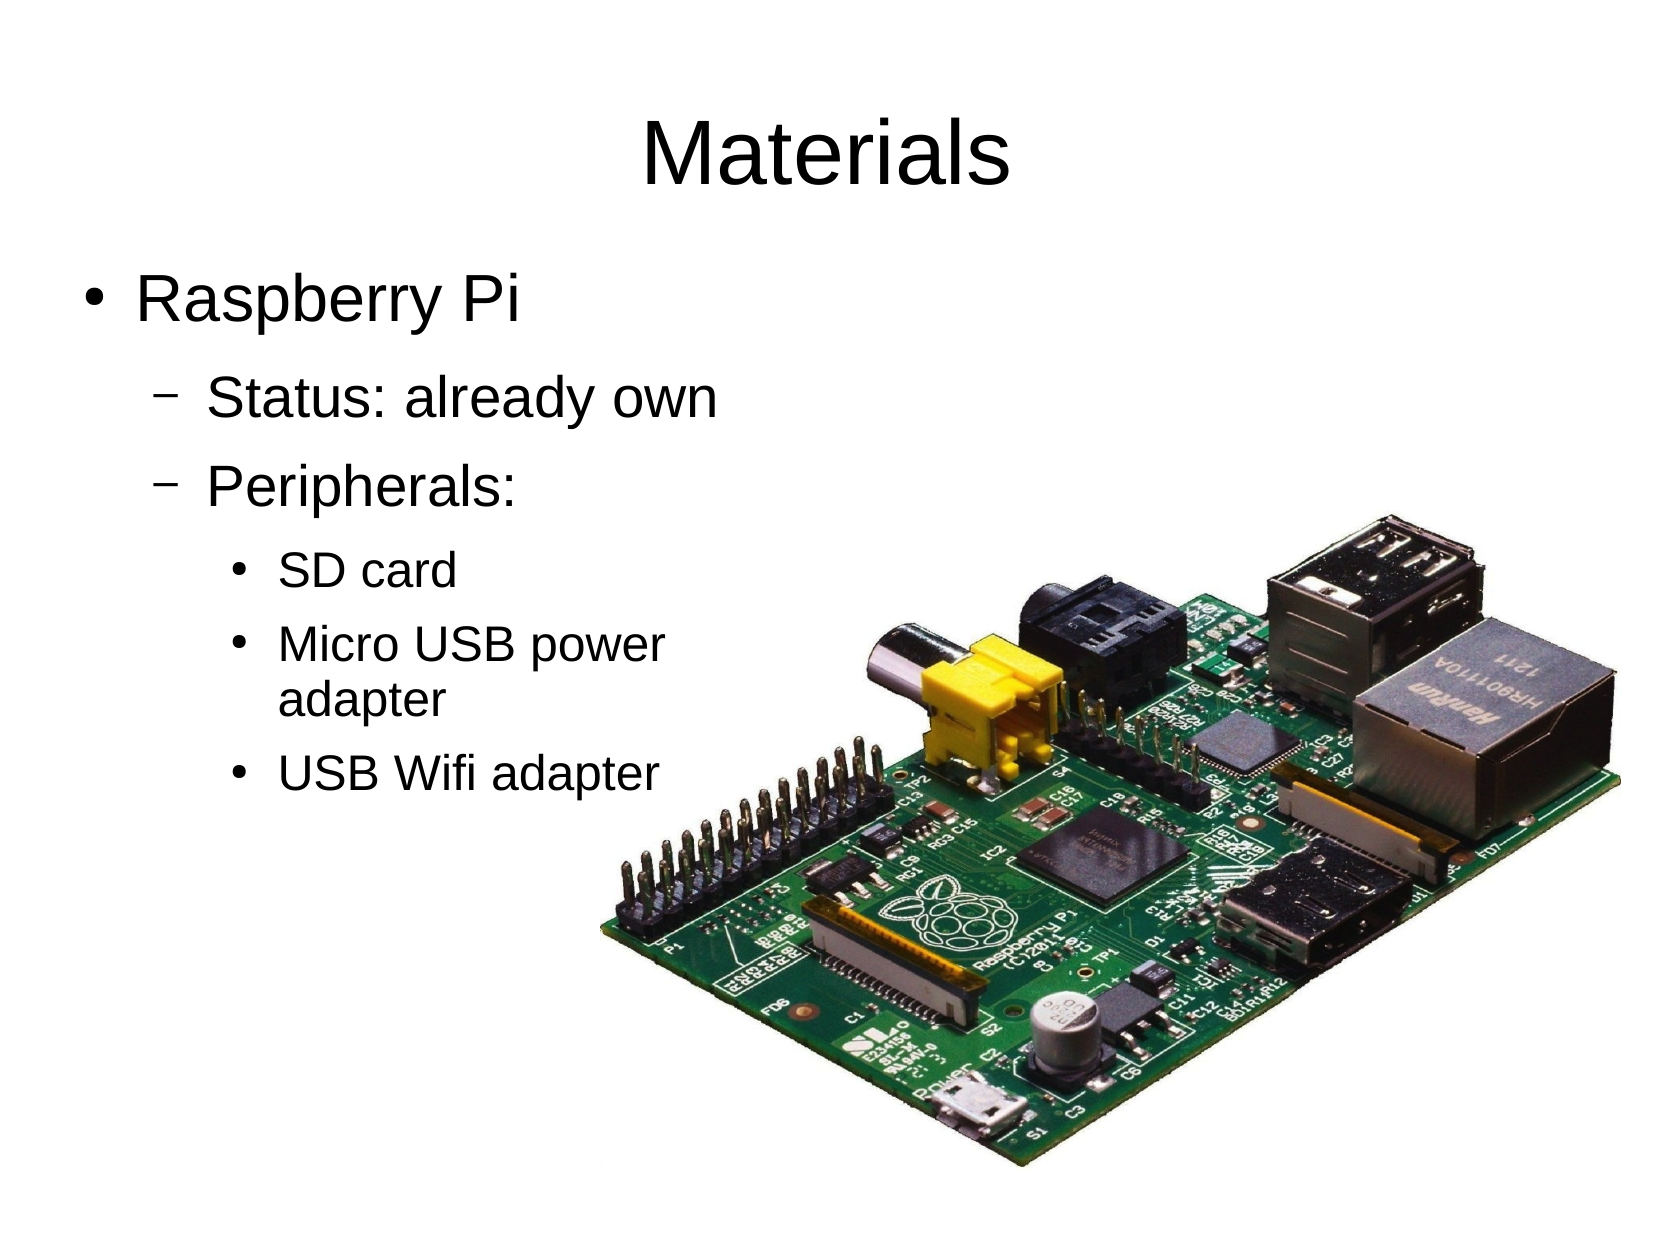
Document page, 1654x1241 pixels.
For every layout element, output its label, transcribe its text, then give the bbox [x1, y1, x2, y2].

title Materials [82, 49, 1571, 257]
picture [600, 488, 1621, 1194]
list Raspberry Pi Status: already own Peripherals: SD card Micro USB power adapter USB Wifi adapter [64, 260, 778, 1126]
